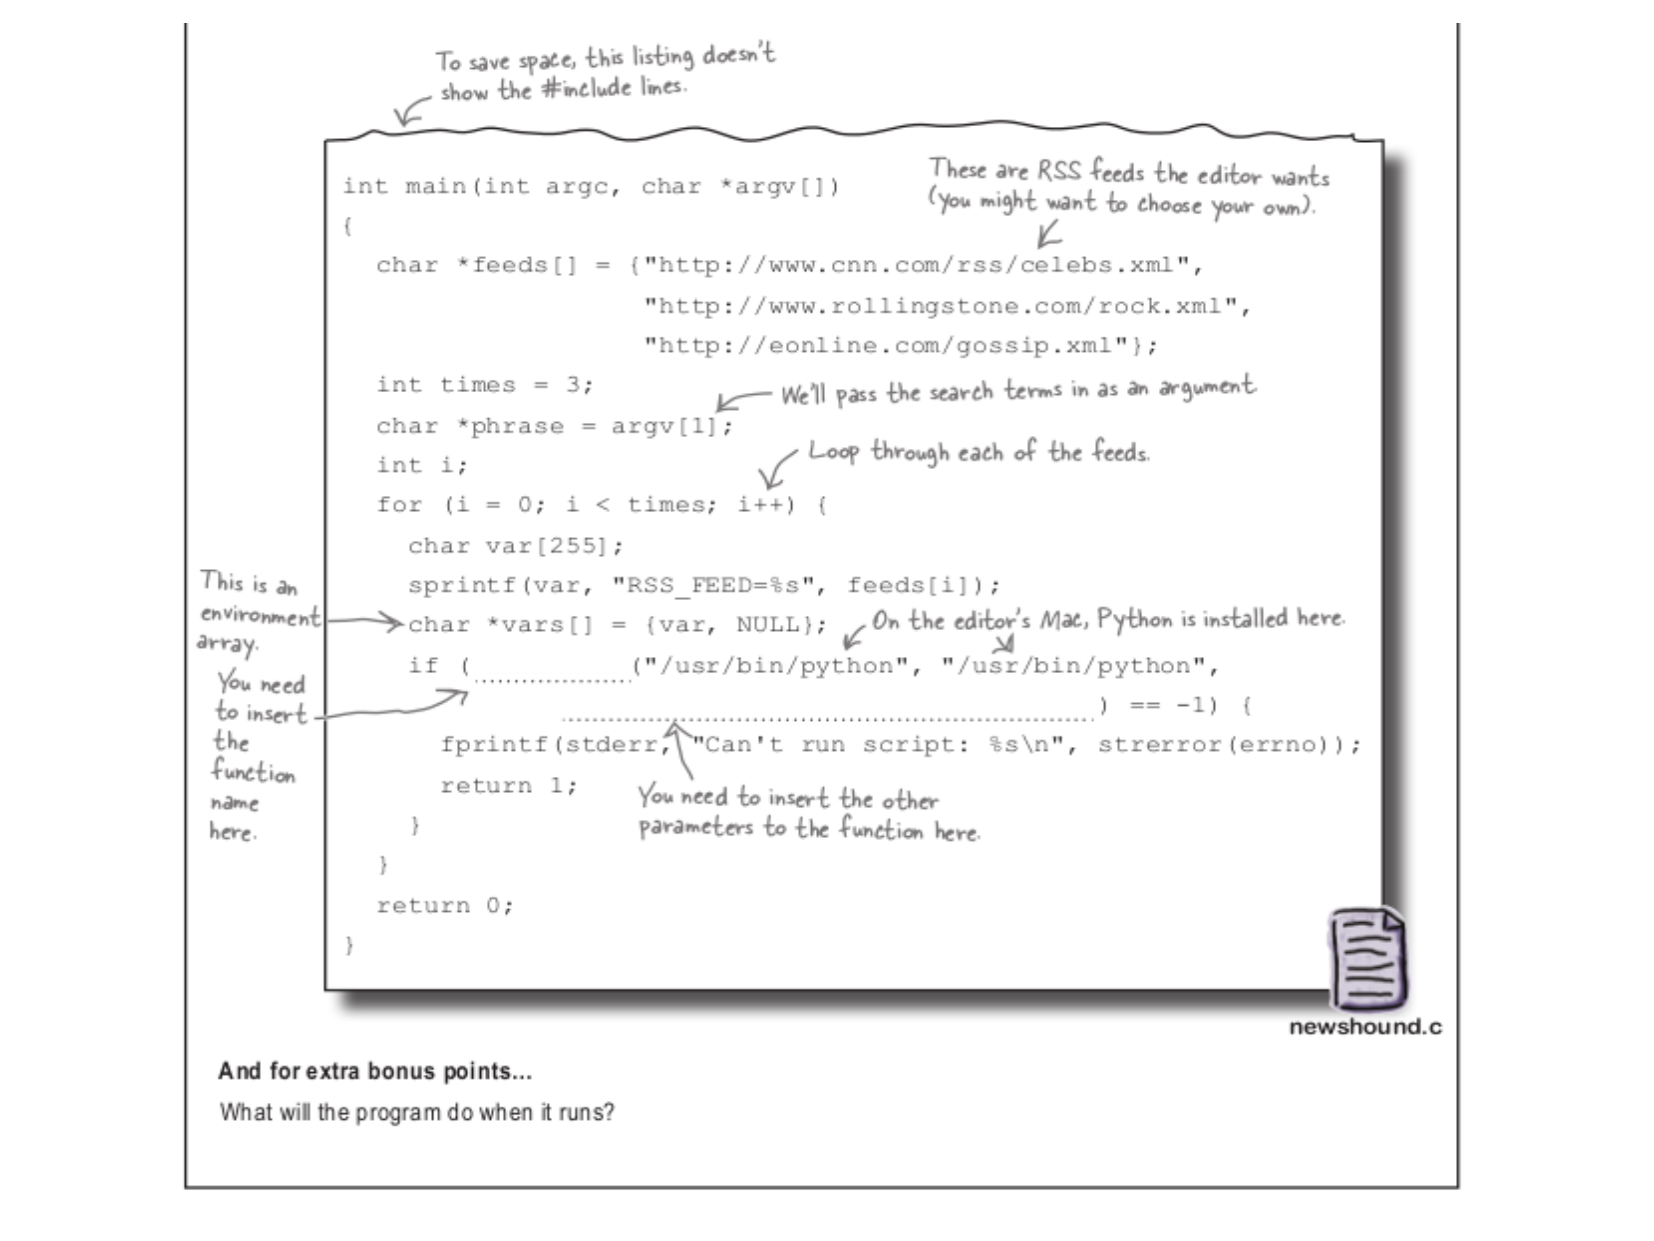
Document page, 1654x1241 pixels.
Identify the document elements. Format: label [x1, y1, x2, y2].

picture [141, 23, 1501, 1205]
